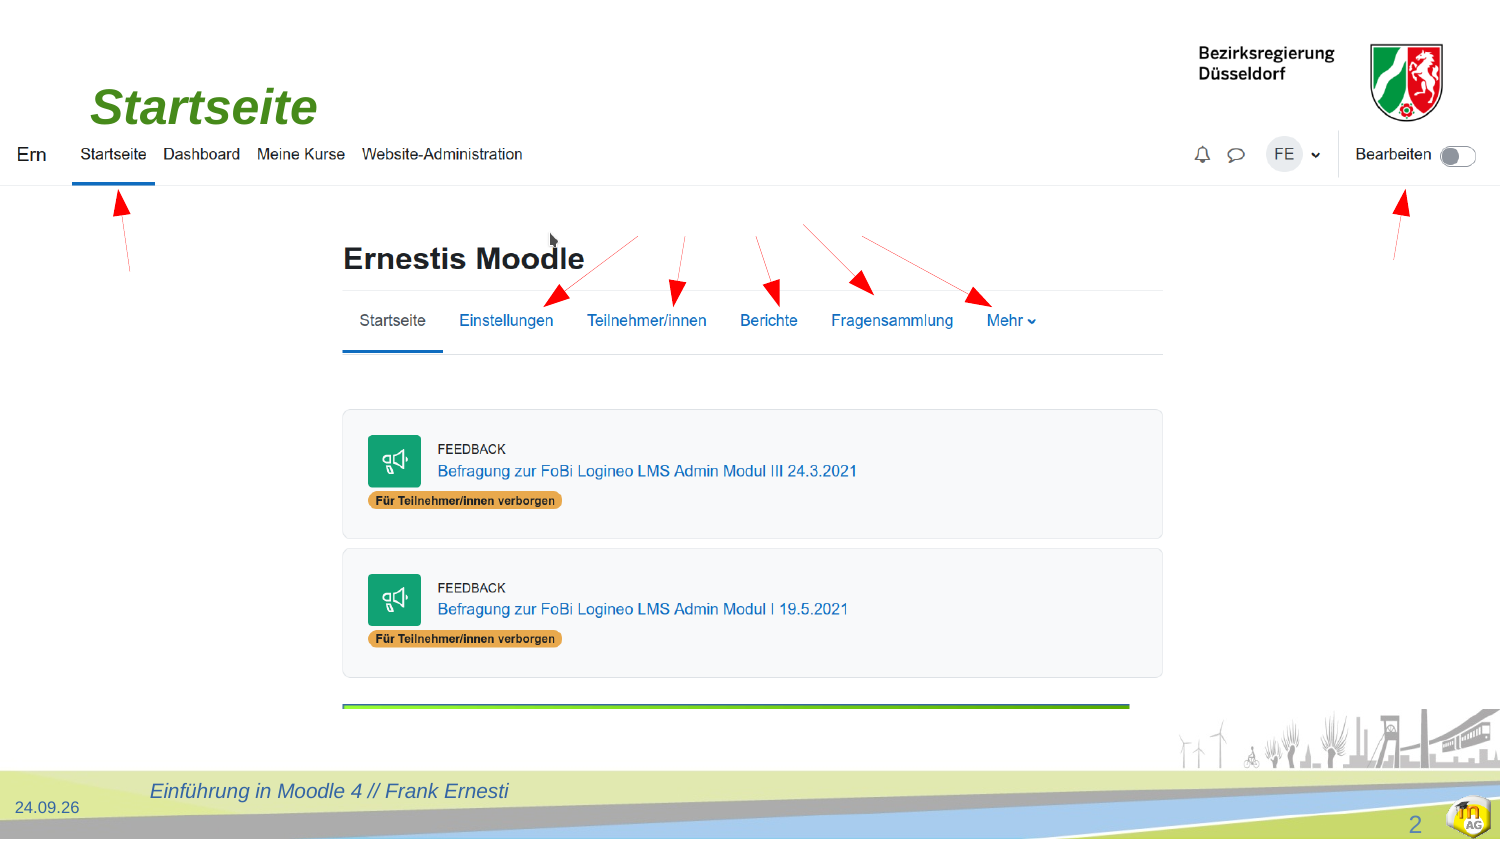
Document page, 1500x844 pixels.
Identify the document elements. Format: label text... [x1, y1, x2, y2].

picture [1198, 43, 1443, 122]
title Startseite [75, 33, 1176, 127]
picture [0, 127, 1500, 839]
